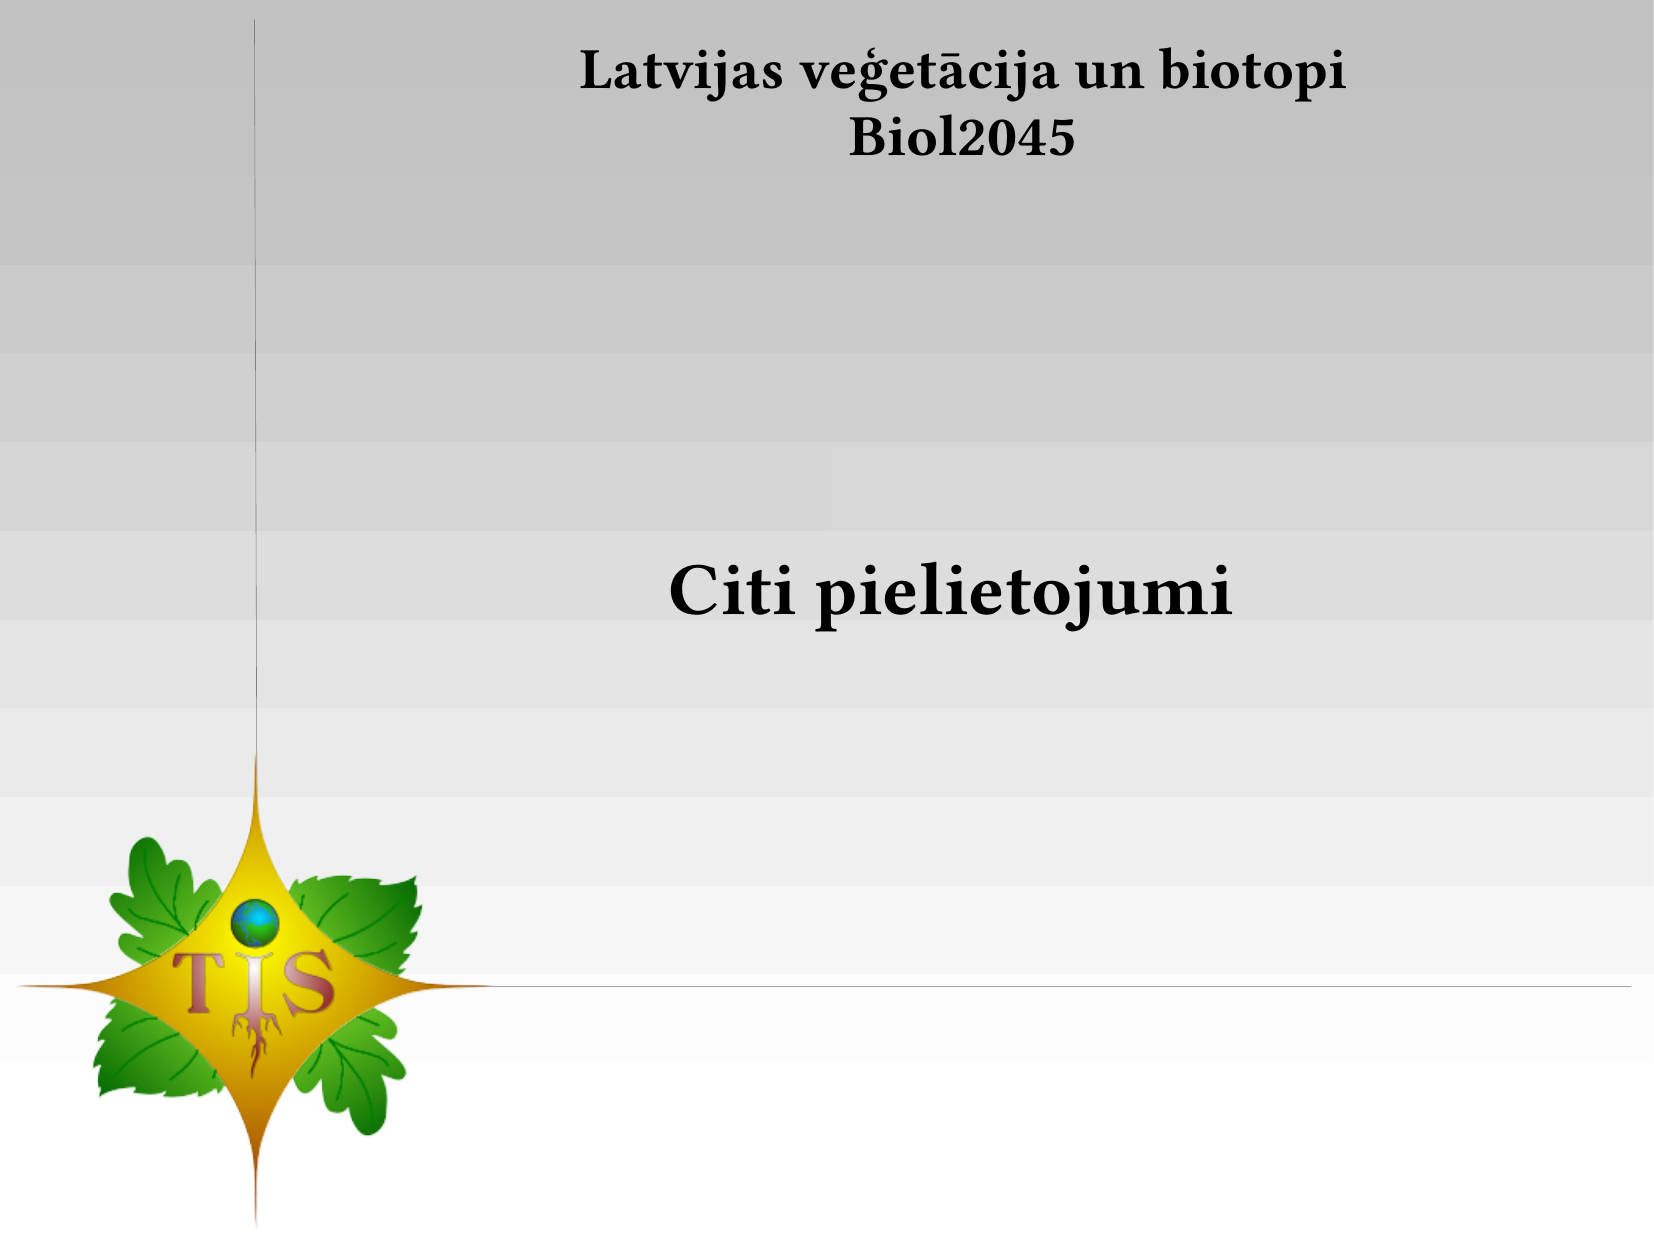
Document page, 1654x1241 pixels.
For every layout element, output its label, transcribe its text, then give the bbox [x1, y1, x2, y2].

title Citi pielietojumi [295, 324, 1607, 857]
picture [0, 0, 1654, 1241]
